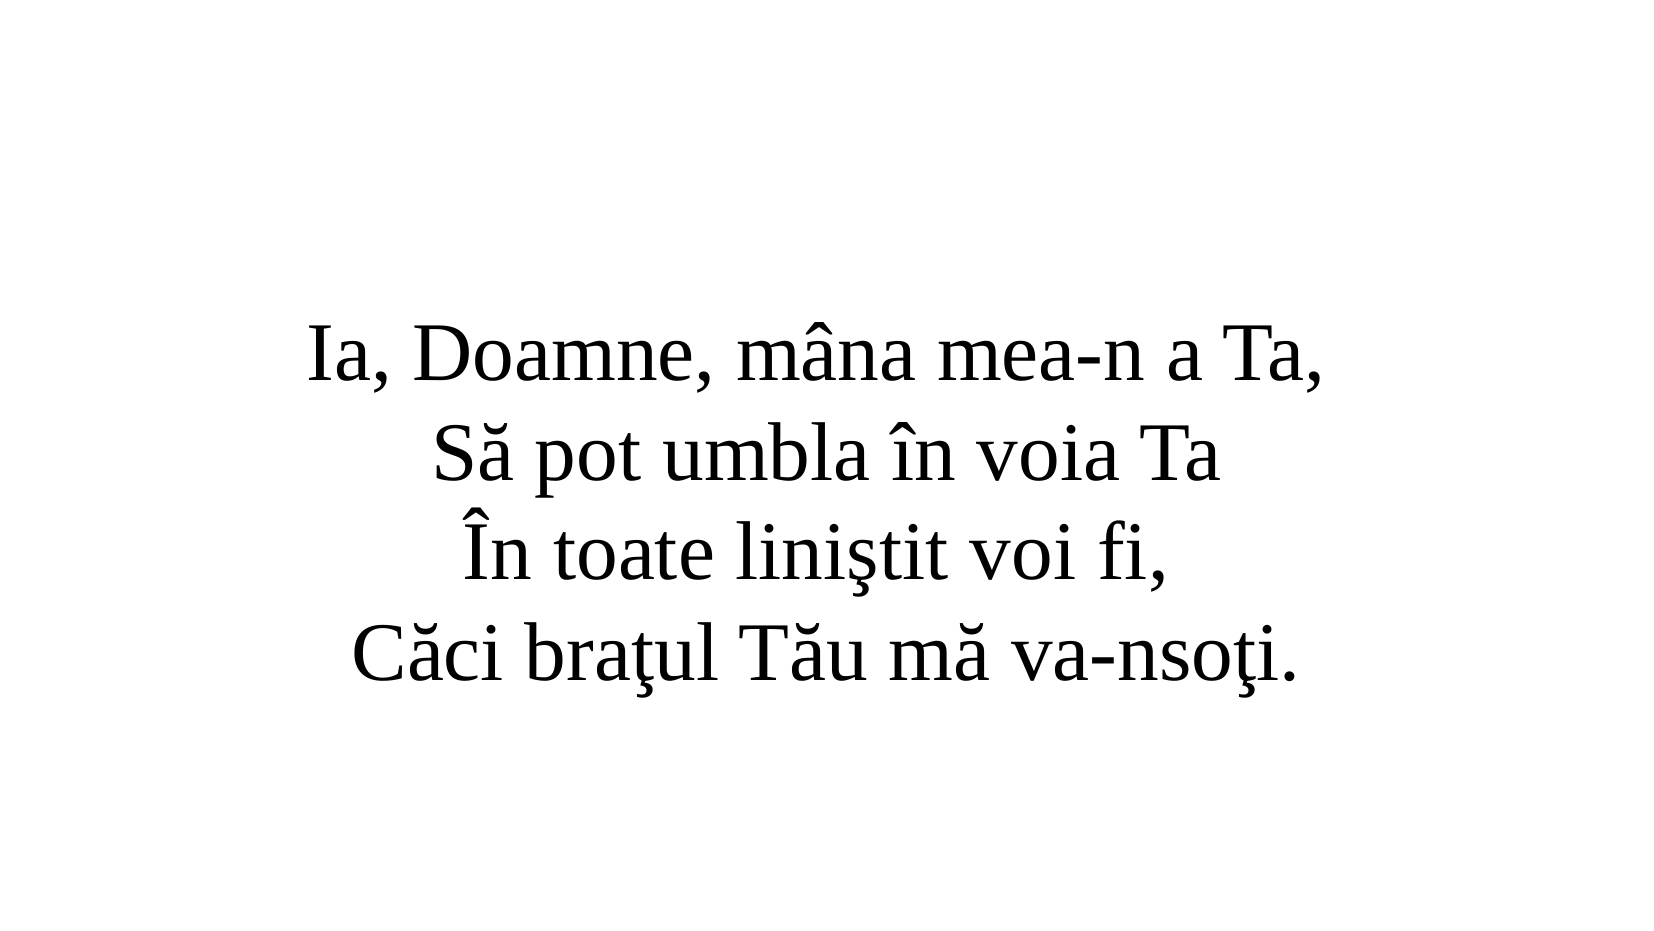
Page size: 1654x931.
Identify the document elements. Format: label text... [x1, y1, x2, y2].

subtitle Ia, Doamne, mâna mea-n a Ta, Să pot umbla în voia Ta În toate liniştit voi fi, Căci braţul Tău mă va-nsoţi. [0, 289, 1654, 651]
